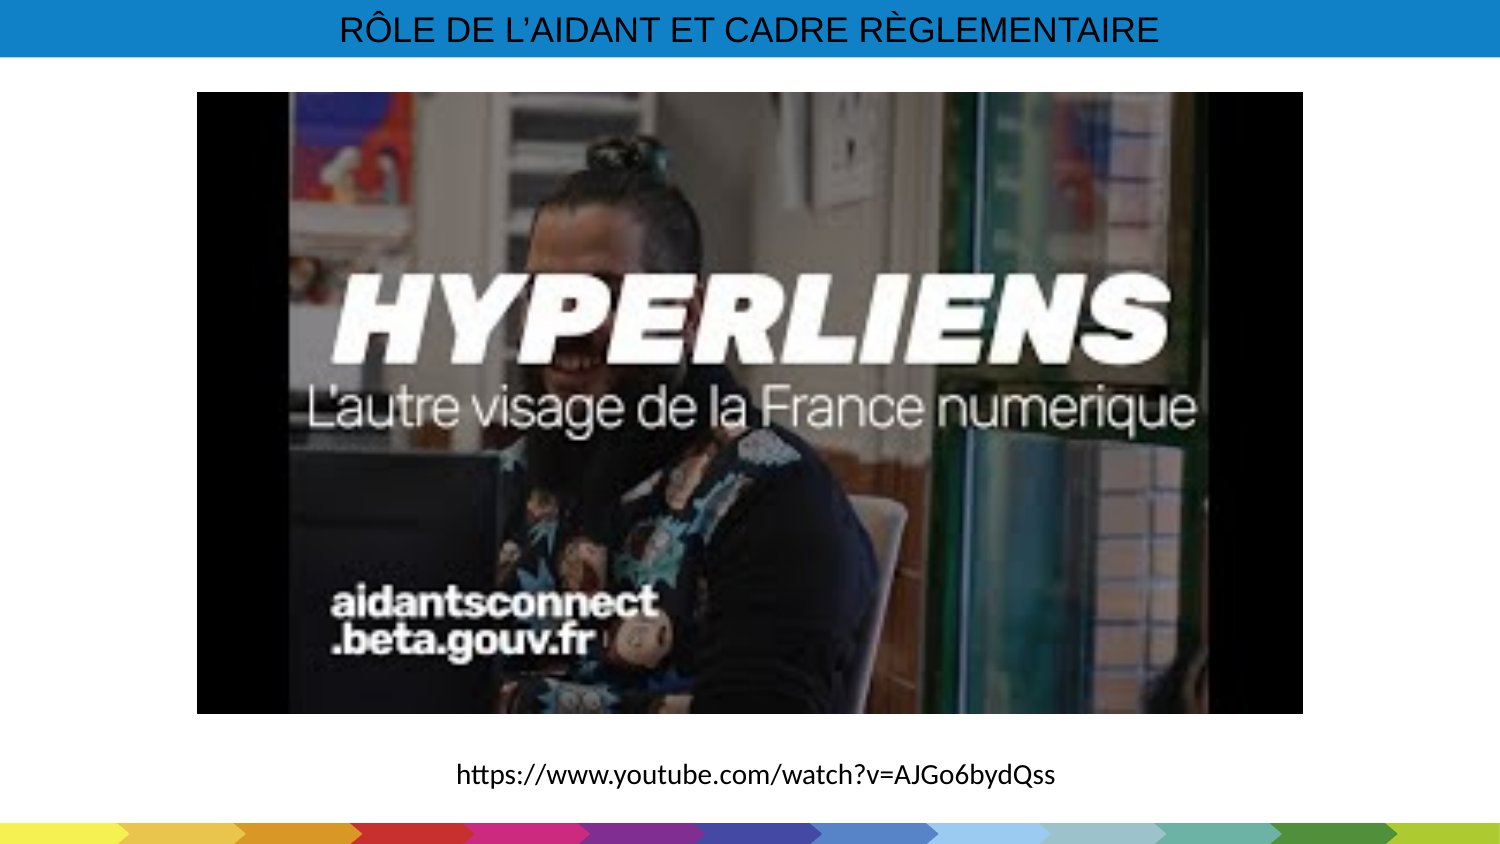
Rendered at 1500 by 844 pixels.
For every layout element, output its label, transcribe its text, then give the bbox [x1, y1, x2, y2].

text_box https://www.youtube.com/watch?v=AJGo6bydQss [217, 748, 1295, 799]
picture [197, 92, 1303, 714]
title RÔLE DE L’AIDANT ET CADRE RÈGLEMENTAIRE [0, 0, 1500, 58]
picture [0, 823, 1500, 844]
